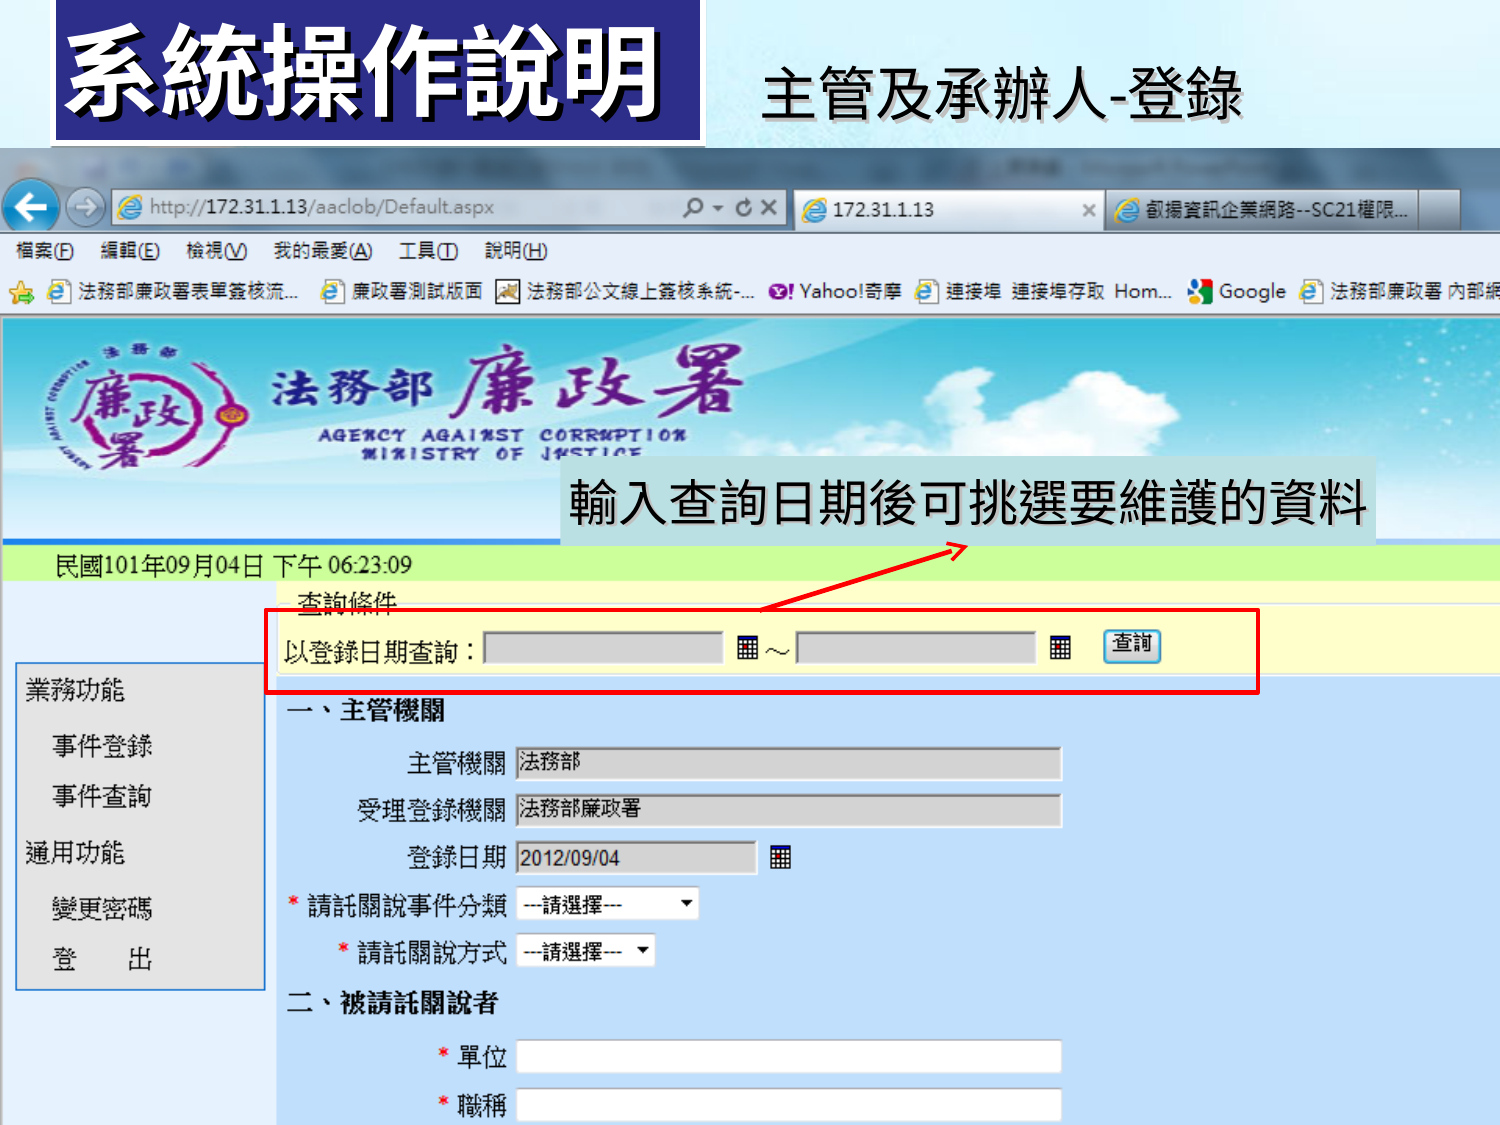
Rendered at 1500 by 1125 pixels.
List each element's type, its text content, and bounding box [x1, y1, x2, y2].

text_box 主管及承辦人-登錄 [751, 42, 1252, 213]
title 系統操作說明 [53, 0, 703, 144]
picture [0, 0, 1500, 1125]
text_box 輸入查詢日期後可挑選要維護的資料 [560, 456, 1376, 546]
